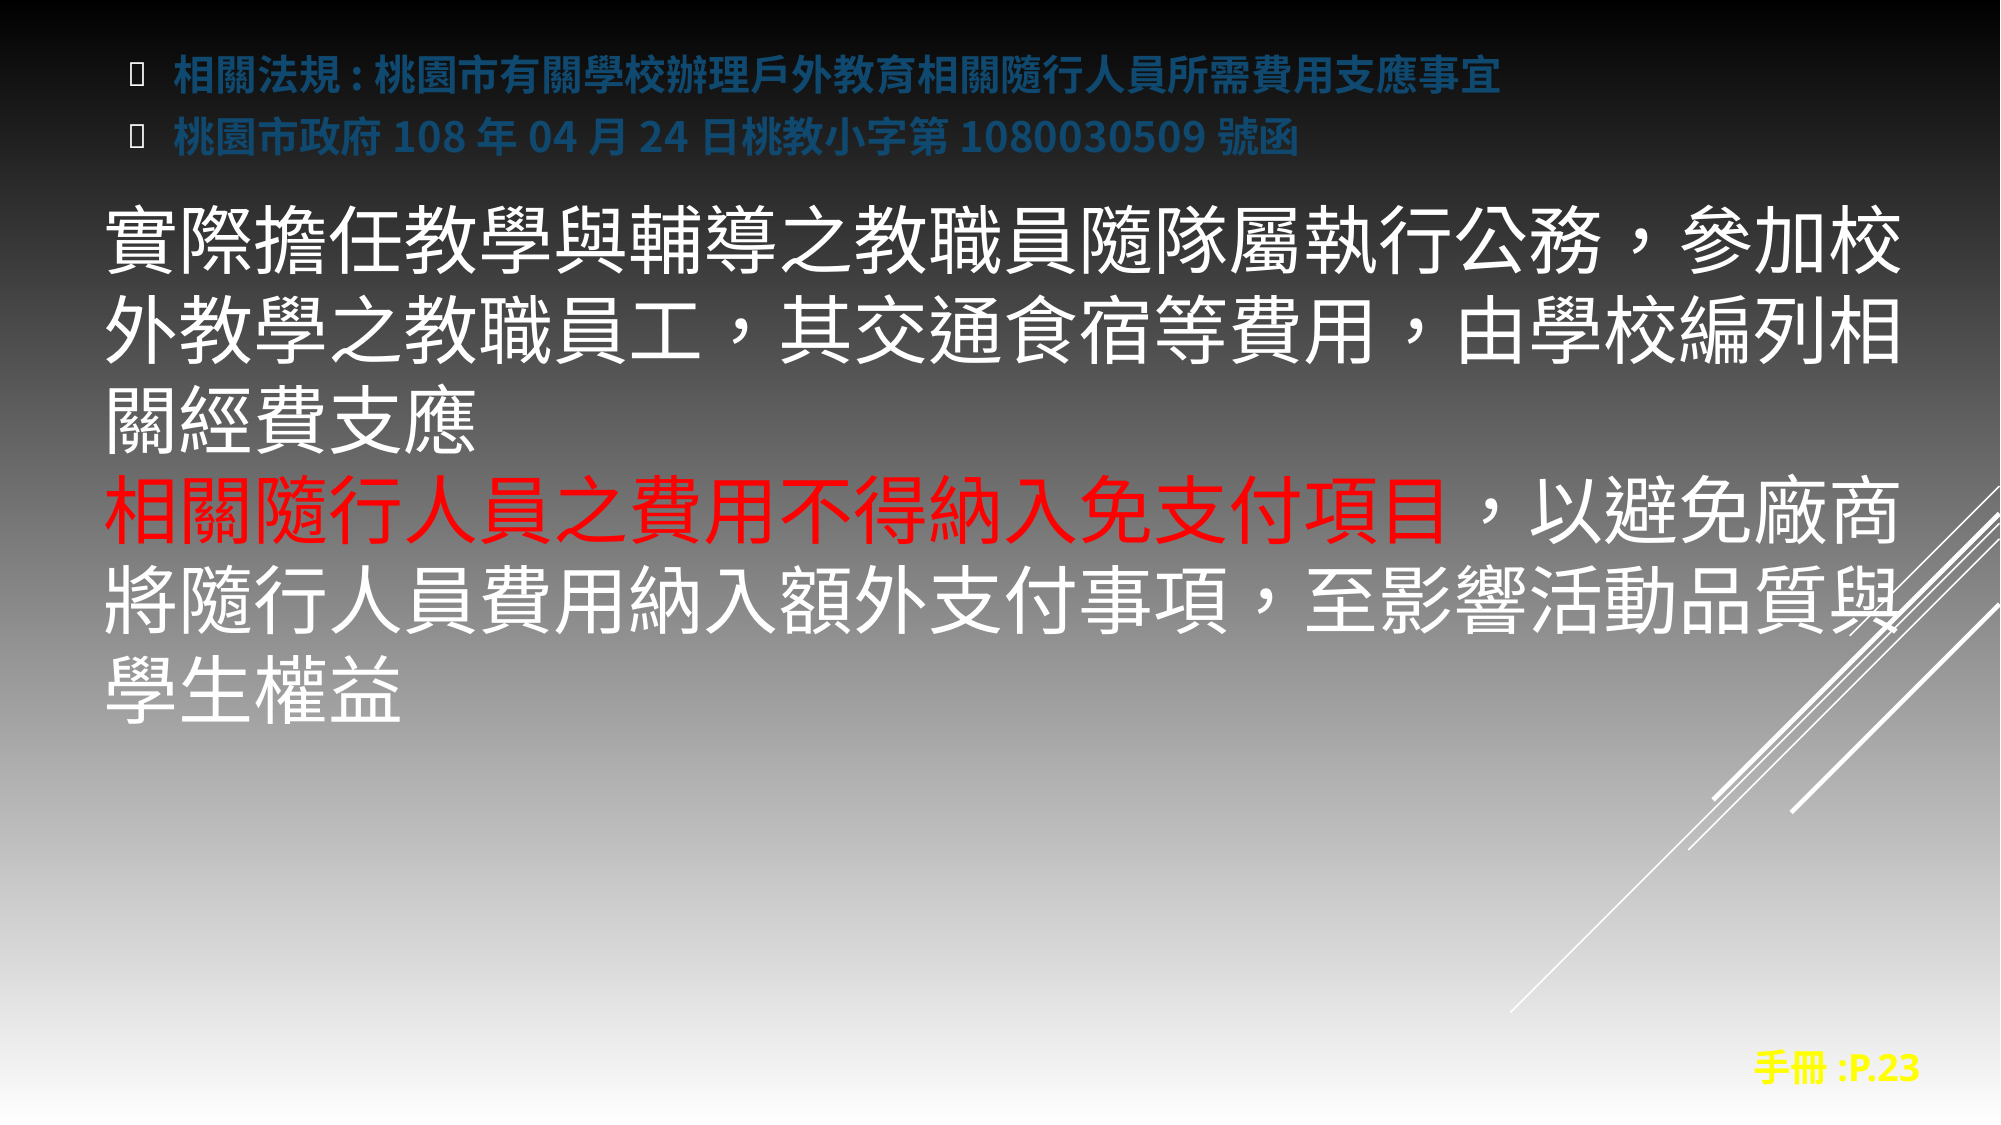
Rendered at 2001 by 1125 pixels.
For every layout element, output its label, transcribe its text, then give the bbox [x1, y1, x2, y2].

title 實際擔任教學與輔導之教職員隨隊屬執行公務，參加校外教學之教職員工，其交通食宿等費用，由學校編列相關經費支應 相關隨行人員之費用不得納入免支付項目，以避免廠商將隨行人員費用納入額外支付事項，至影響活動品質與學生權益 [89, 186, 1926, 699]
text_box 手冊:P.23 [1738, 1036, 1997, 1097]
list 相關法規:桃園市有關學校辦理戶外教育相關隨行人員所需費用支應事宜 桃園市政府108年04月24日桃教小字第1080030509號函 [112, 40, 1632, 187]
